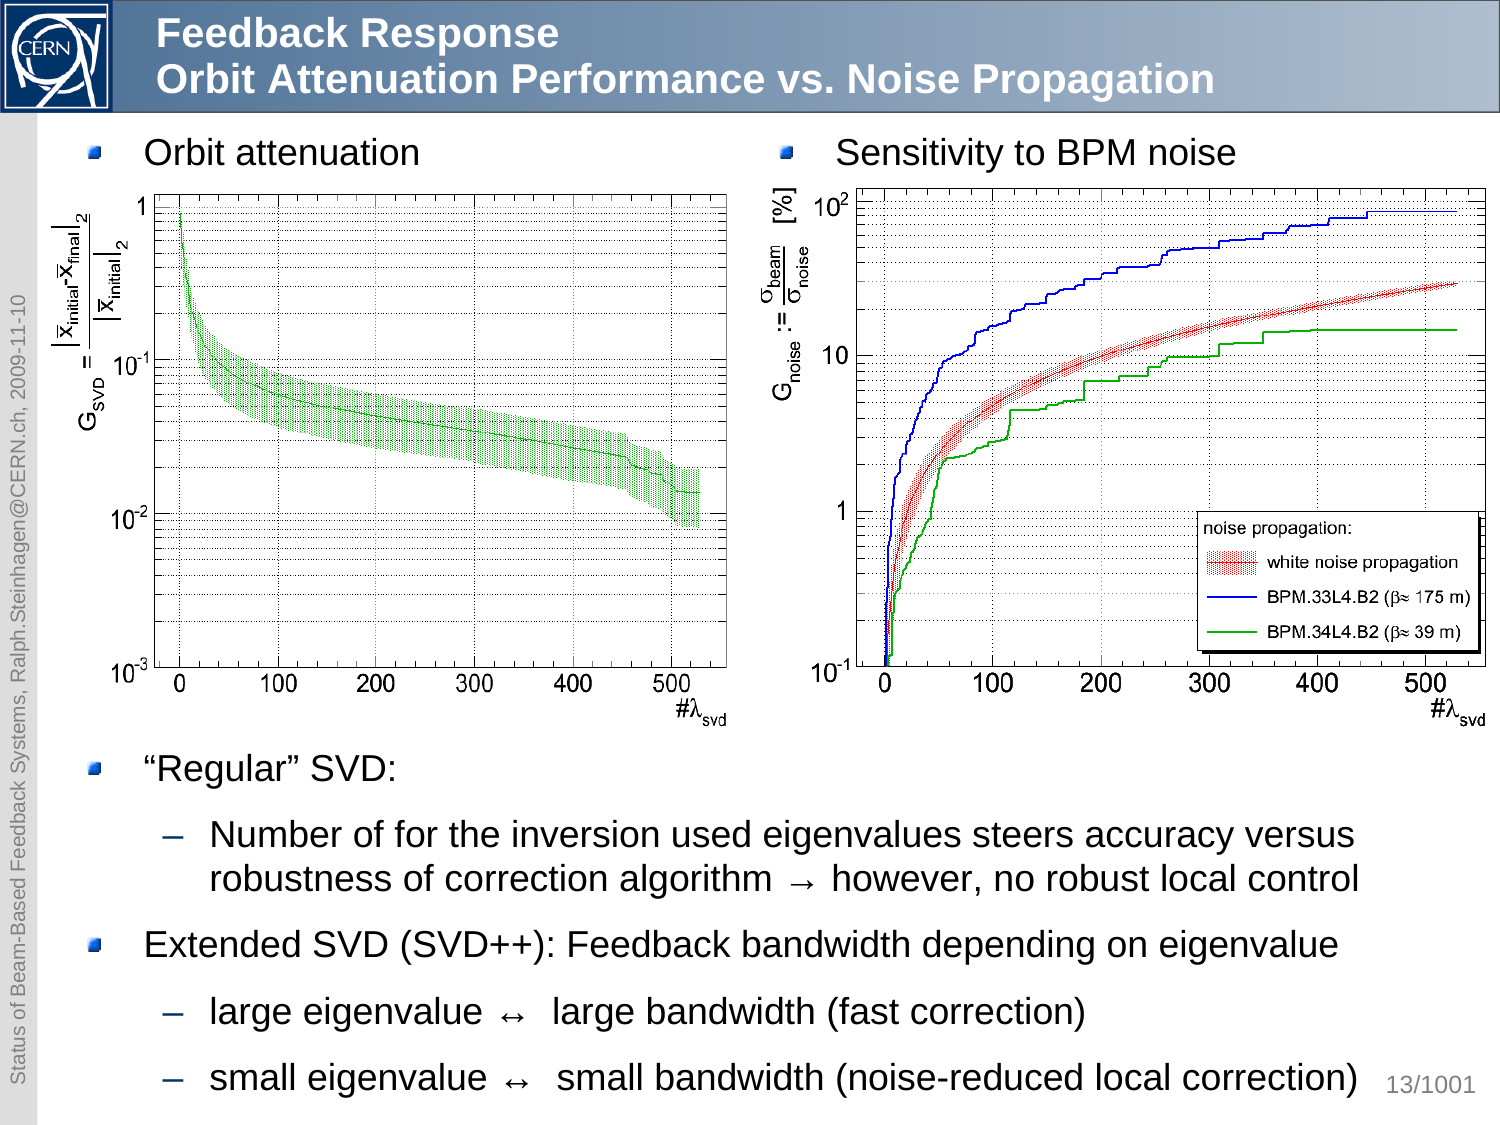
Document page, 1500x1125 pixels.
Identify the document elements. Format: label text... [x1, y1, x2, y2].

list Sensitivity to BPM noise [779, 129, 1438, 177]
list Orbit attenuation [87, 129, 747, 745]
picture [51, 183, 87, 733]
picture [0, 0, 113, 113]
title Feedback Response Orbit Attenuation Performance vs. Noise Propagation [155, 0, 1332, 113]
picture [749, 177, 1500, 733]
list “Regular” SVD: Number of for the inversion used eigenvalues steers accuracy versus robustness of correction algorithm → however, no robust local control Extended SVD (SVD++): Feedback bandwidth depending on eigenvalue large eigenvalue ↔ large bandwidth (fast correction) small eigenvalue ↔ small bandwidth (noise-reduced local correction) [87, 745, 1418, 1099]
